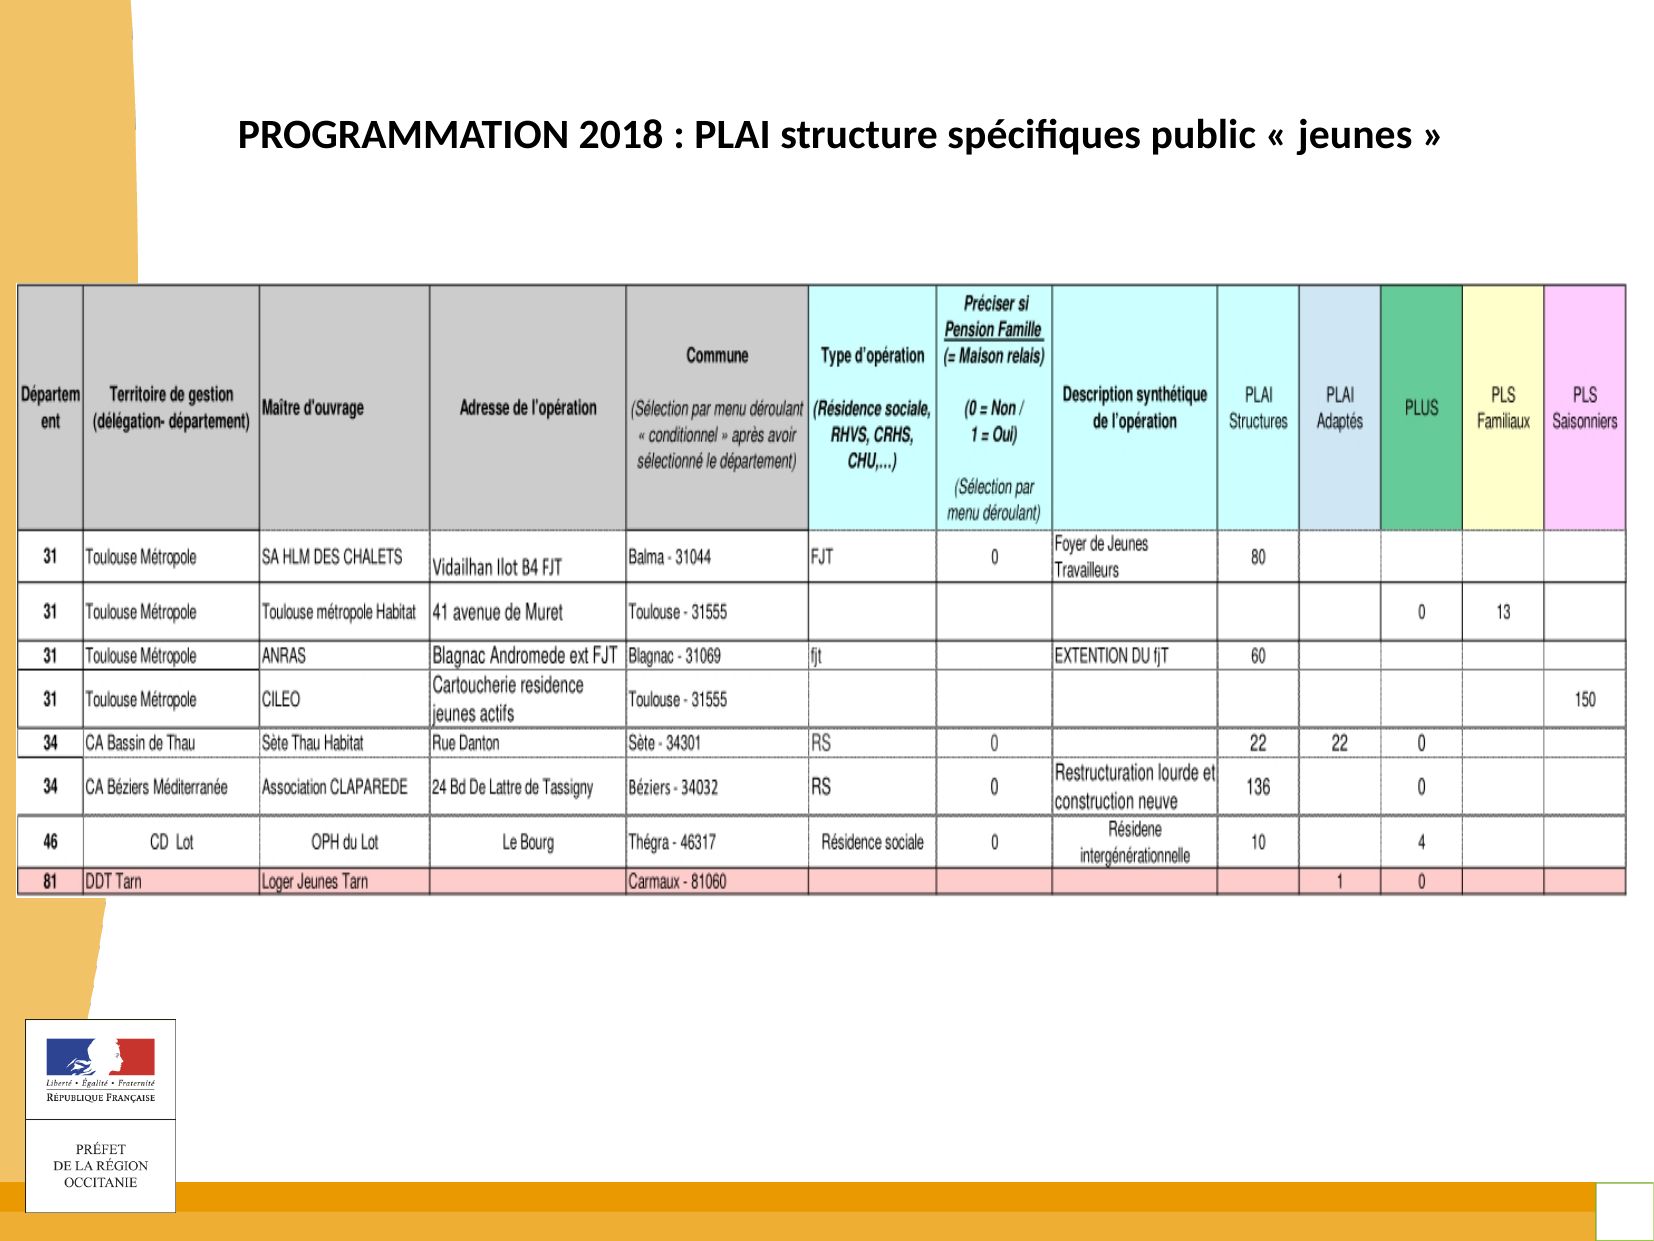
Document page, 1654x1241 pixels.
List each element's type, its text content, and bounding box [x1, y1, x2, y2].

picture [0, 0, 1654, 1241]
title PROGRAMMATION 2018 : PLAI structure spécifiques public « jeunes » [134, 34, 1548, 242]
